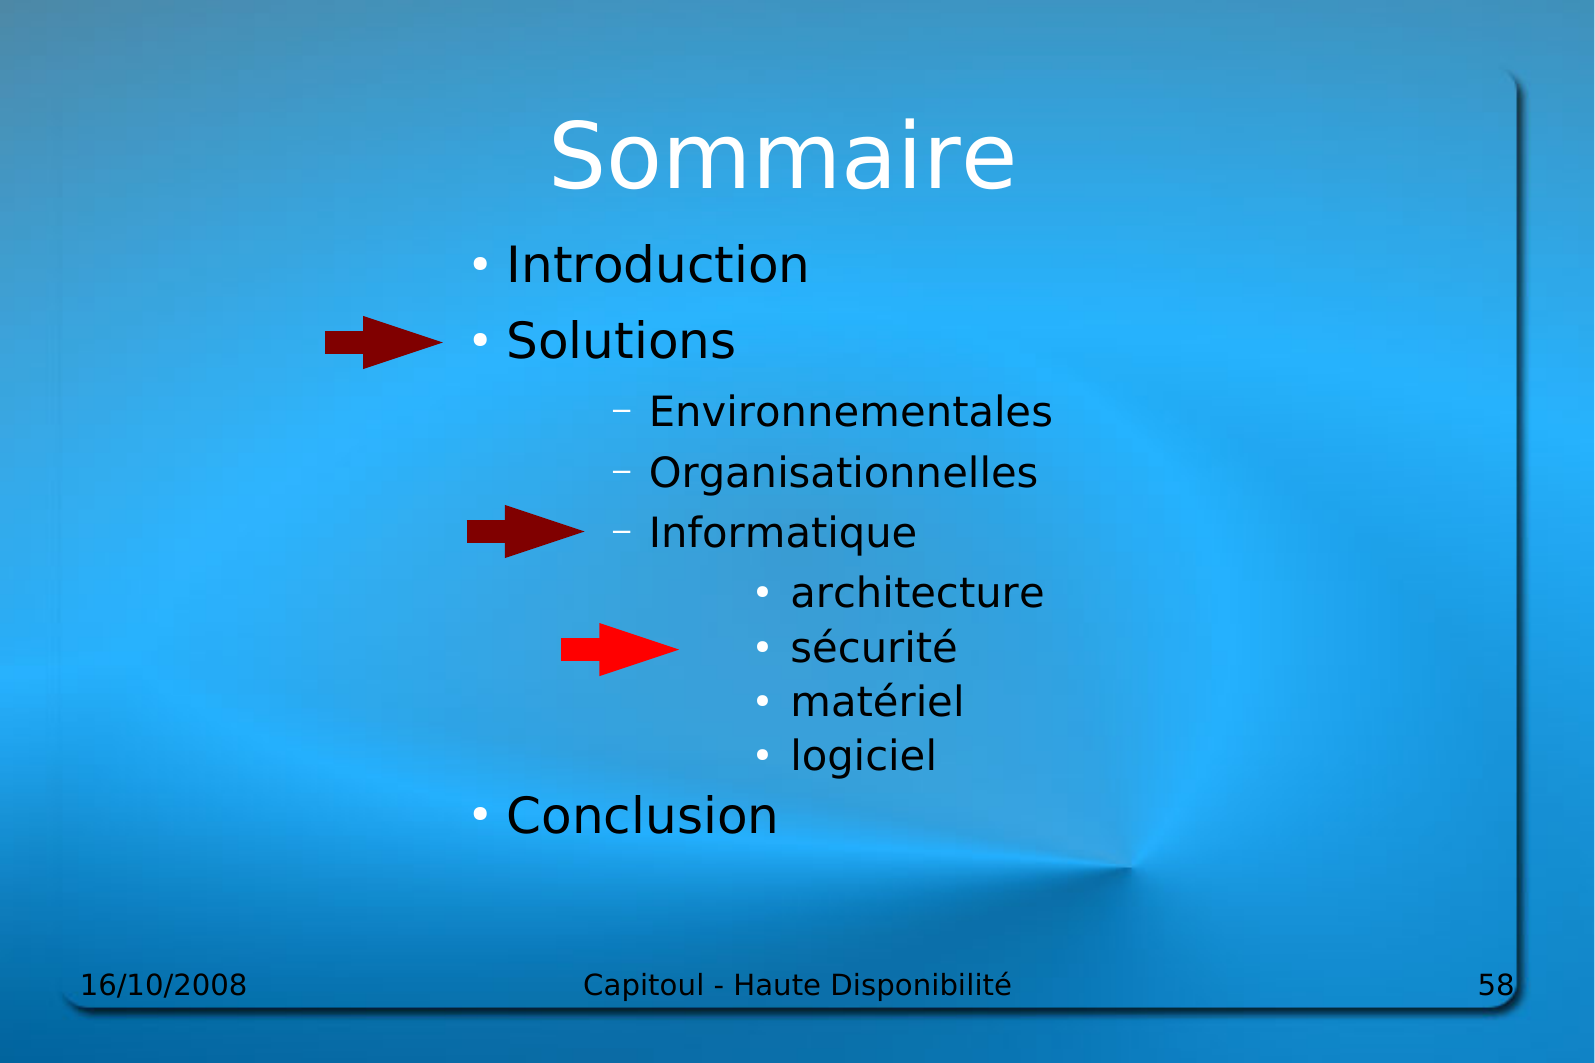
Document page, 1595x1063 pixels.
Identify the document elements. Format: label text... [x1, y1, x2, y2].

title Sommaire [117, 103, 1479, 211]
picture [0, 0, 1595, 1063]
list Introduction Solutions Environnementales Organisationnelles Informatique architecture sécurité matériel logiciel Conclusion [117, 236, 1479, 1039]
